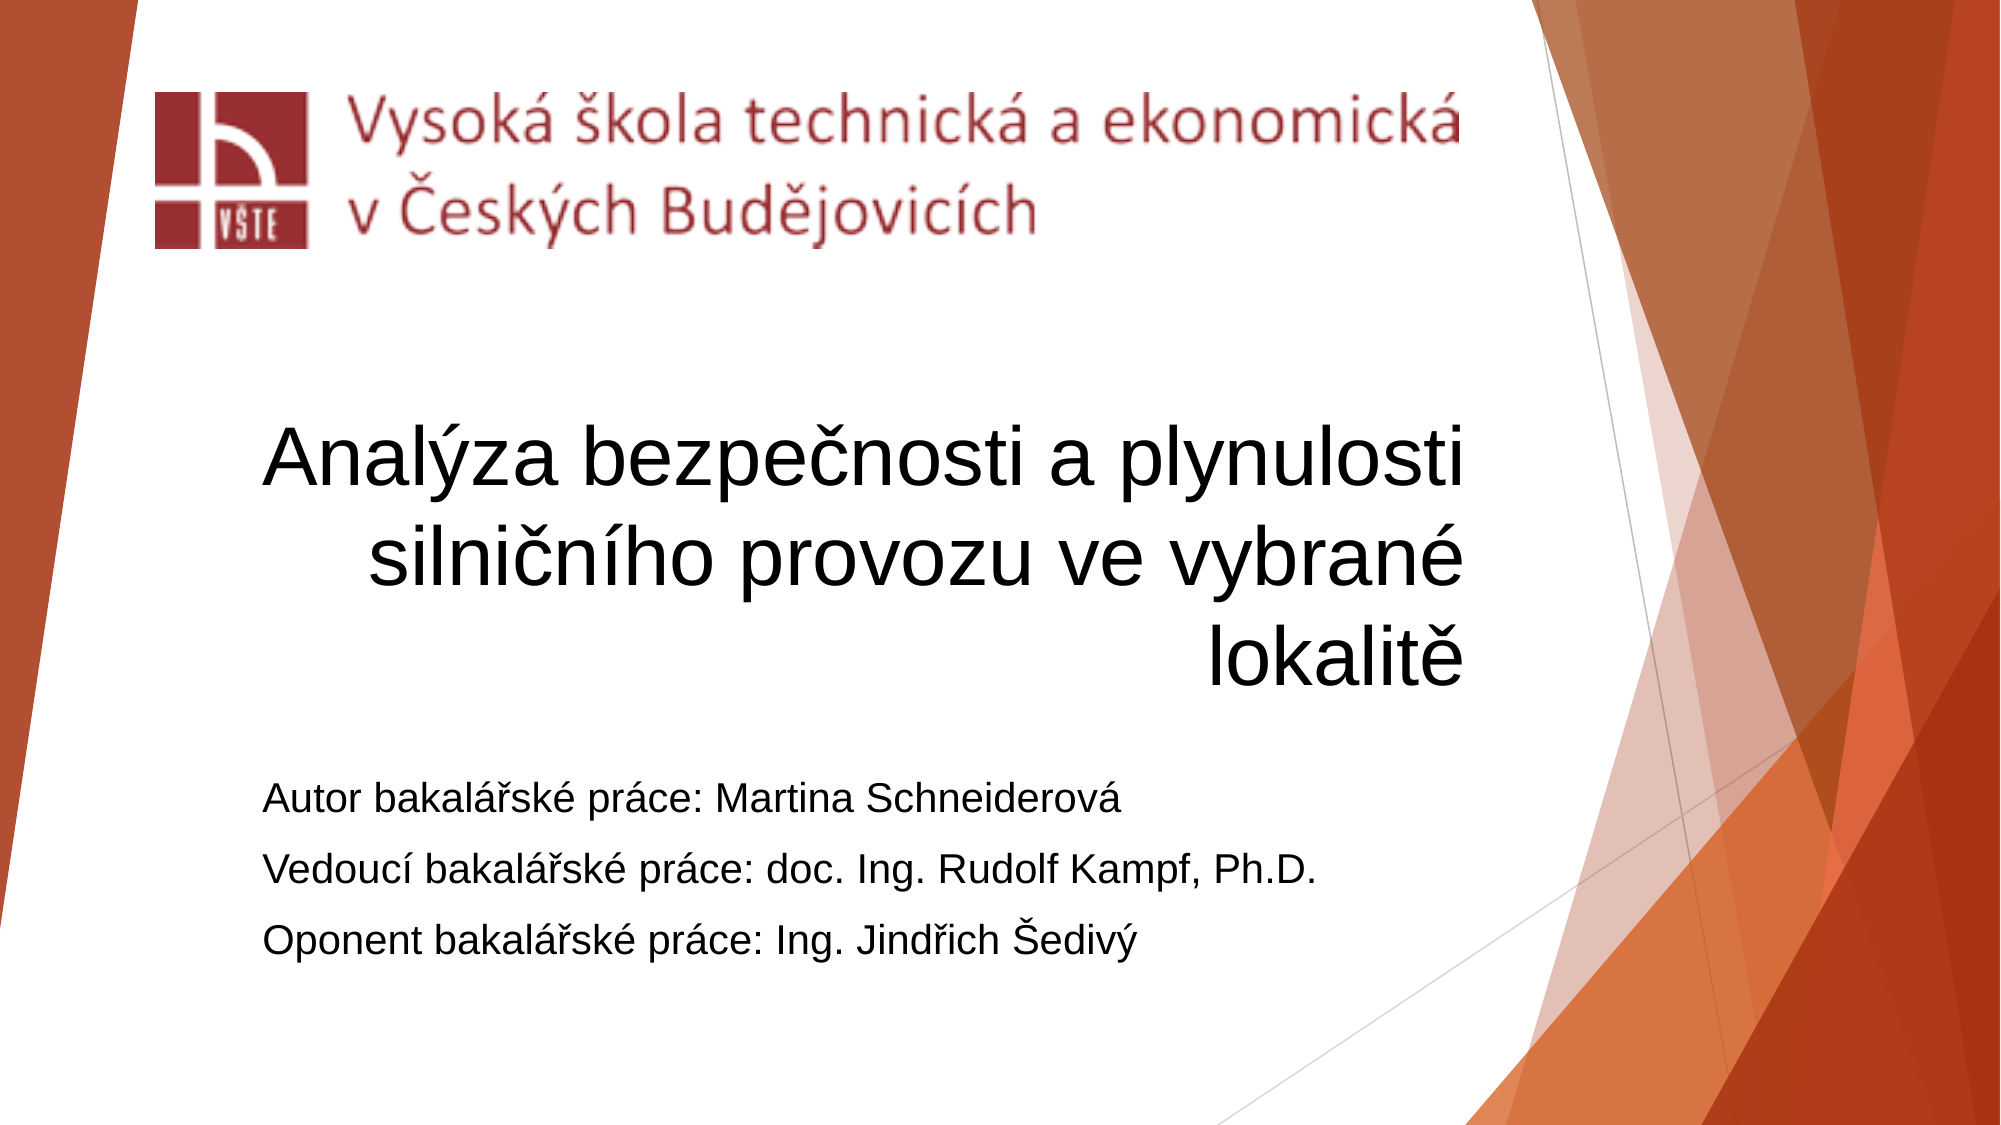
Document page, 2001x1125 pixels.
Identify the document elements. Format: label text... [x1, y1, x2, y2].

title Analýza bezpečnosti a plynulosti silničního provozu ve vybrané lokalitě [247, 394, 1522, 665]
subtitle Autor bakalářské práce: Martina Schneiderová Vedoucí bakalářské práce: doc. Ing. Rudolf Kampf, Ph.D. Oponent bakalářské práce: Ing. Jindřich Šedivý [247, 763, 1522, 944]
picture [155, 92, 1459, 249]
